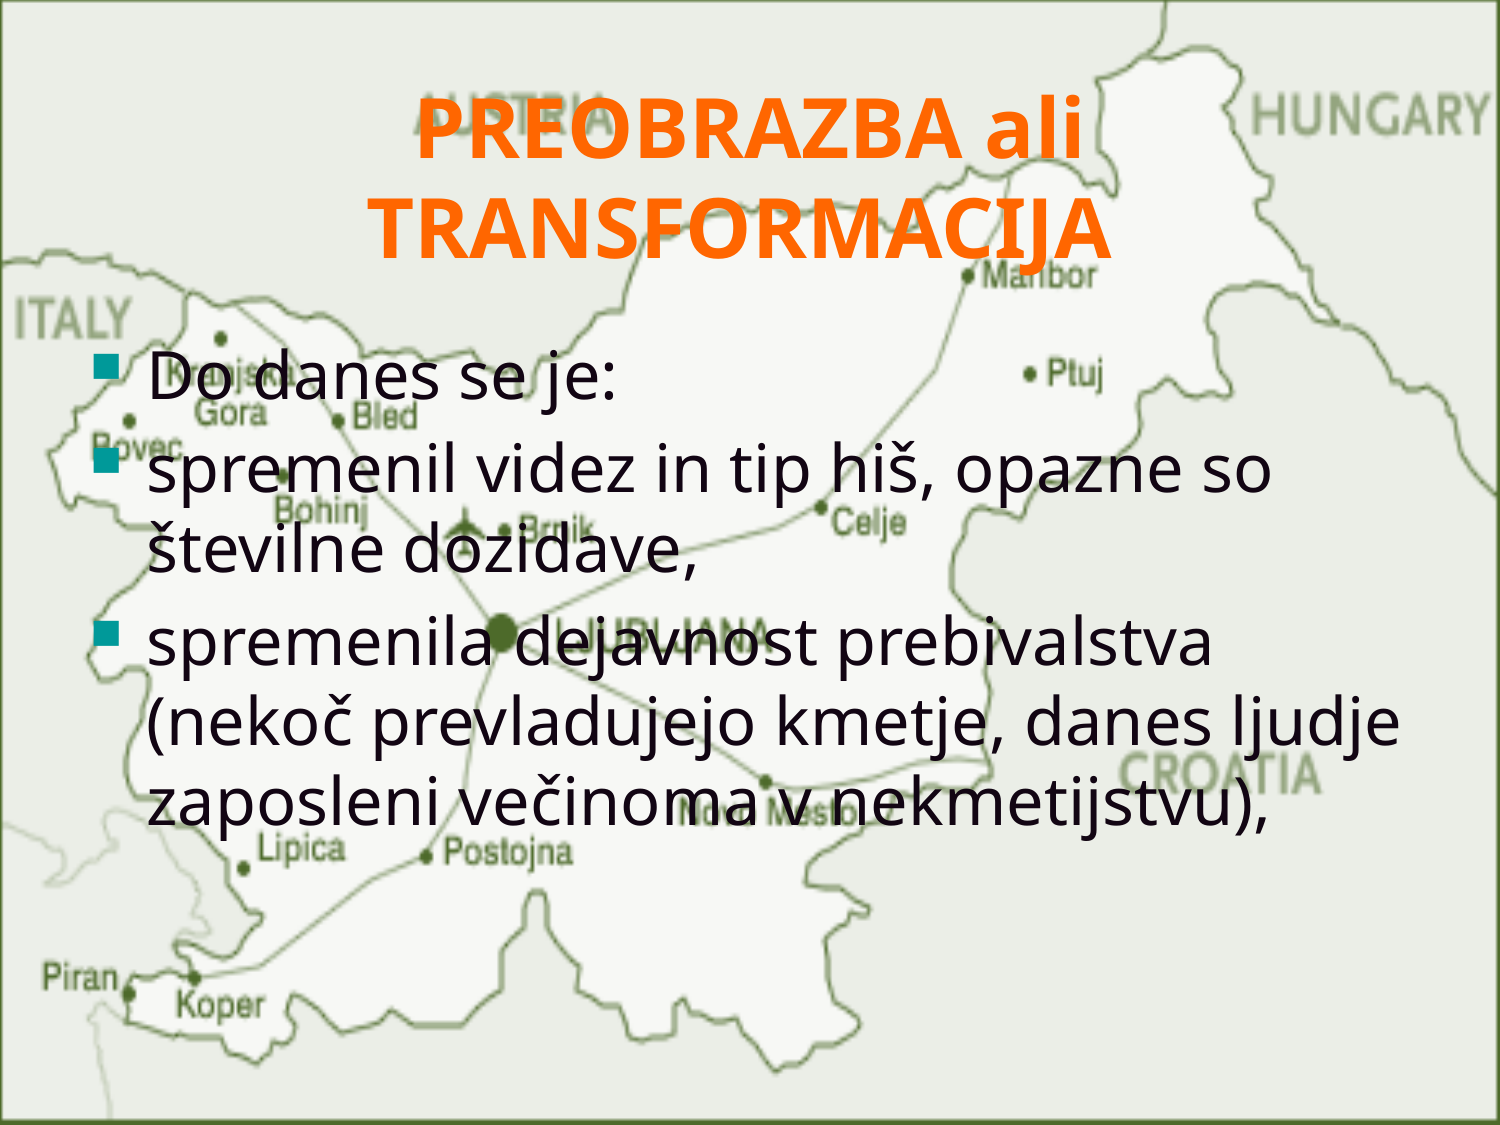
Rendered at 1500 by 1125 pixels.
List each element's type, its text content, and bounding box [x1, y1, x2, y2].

list Do danes se je: spremenil videz in tip hiš, opazne so številne dozidave, spremenila dejavnost prebivalstva (nekoč prevladujejo kmetje, danes ljudje zaposleni večinoma v nekmetijstvu), [75, 324, 1425, 1000]
title PREOBRAZBA ali TRANSFORMACIJA [75, 62, 1425, 288]
picture [0, 0, 1500, 1125]
